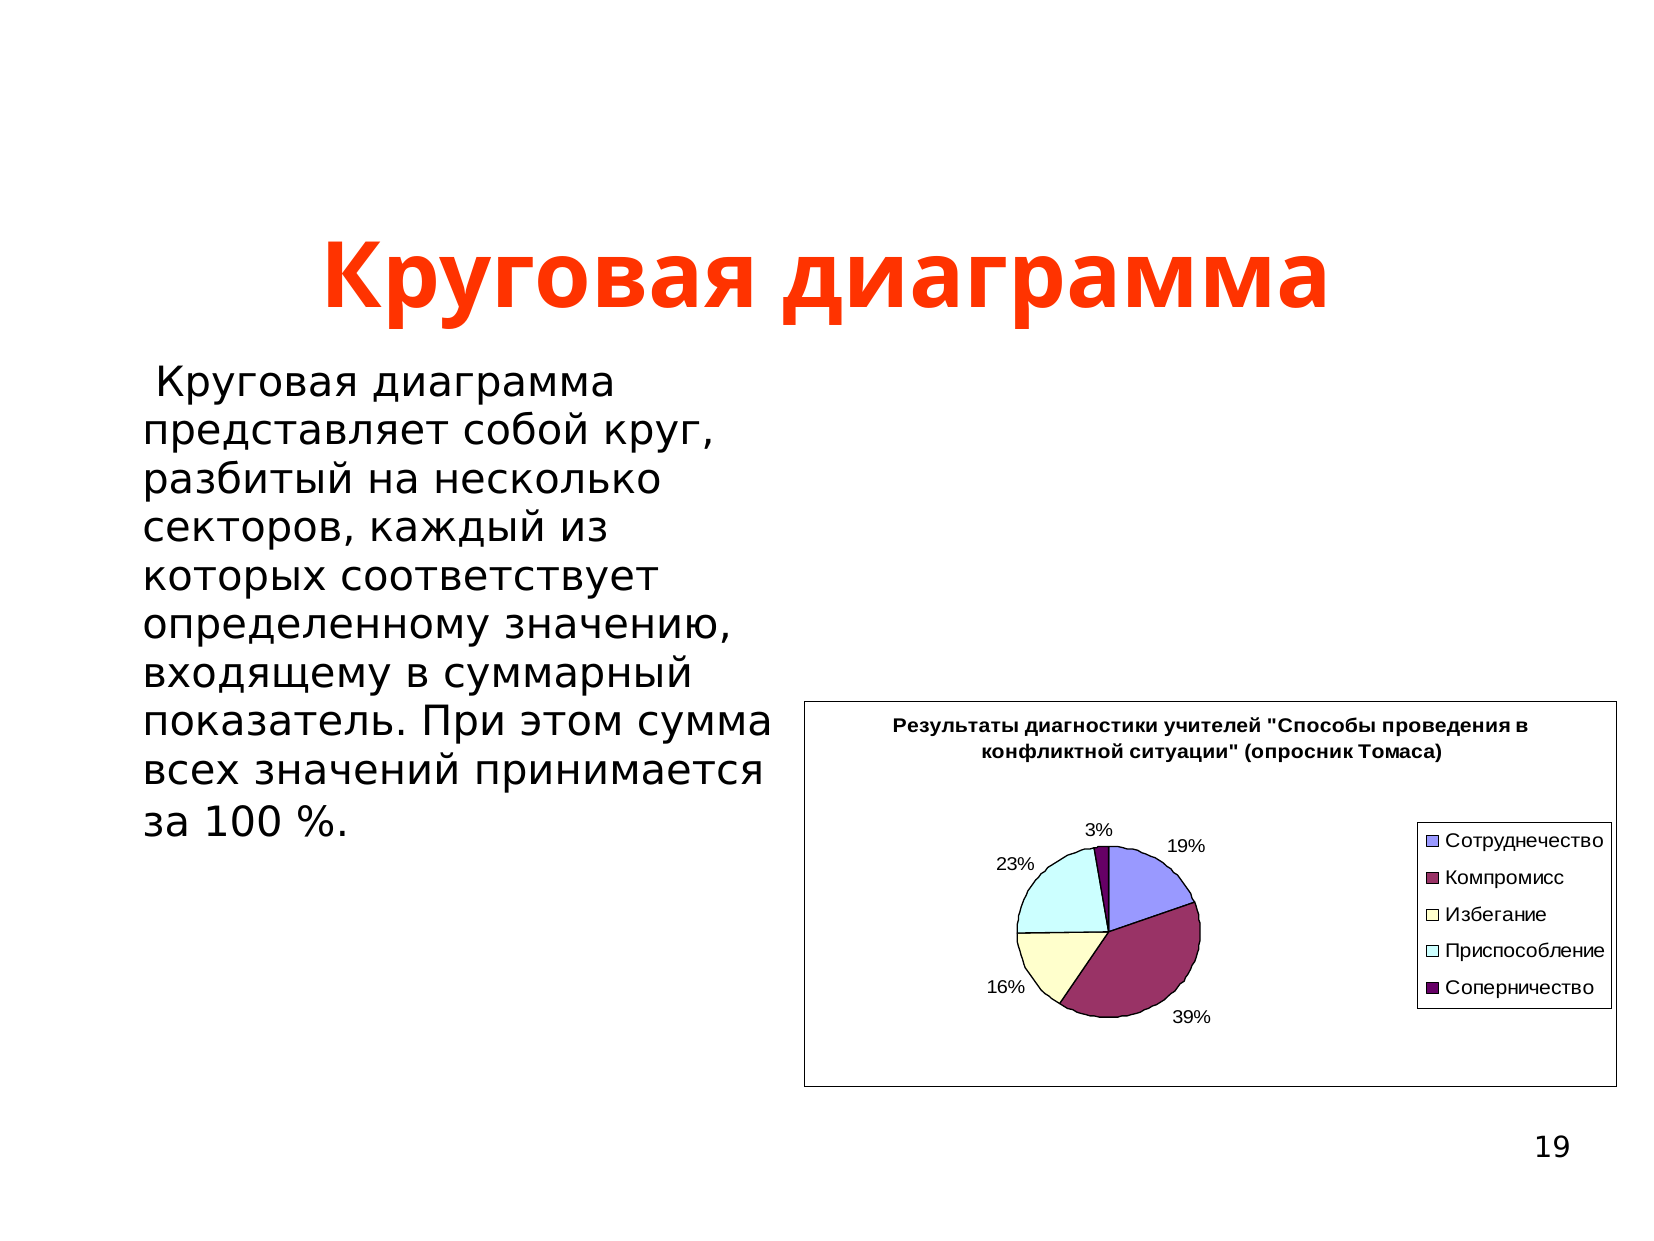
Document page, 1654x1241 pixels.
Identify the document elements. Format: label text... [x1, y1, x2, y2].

title Круговая диаграмма [82, 127, 1571, 335]
chart [797, 694, 1625, 1093]
list Круговая диаграмма представляет собой круг, разбитый на несколько секторов, каждый из которых соответствует определенному значению, входящему в суммарный показатель. При этом сумма всех значений принимается за 100 %. [82, 349, 813, 1144]
